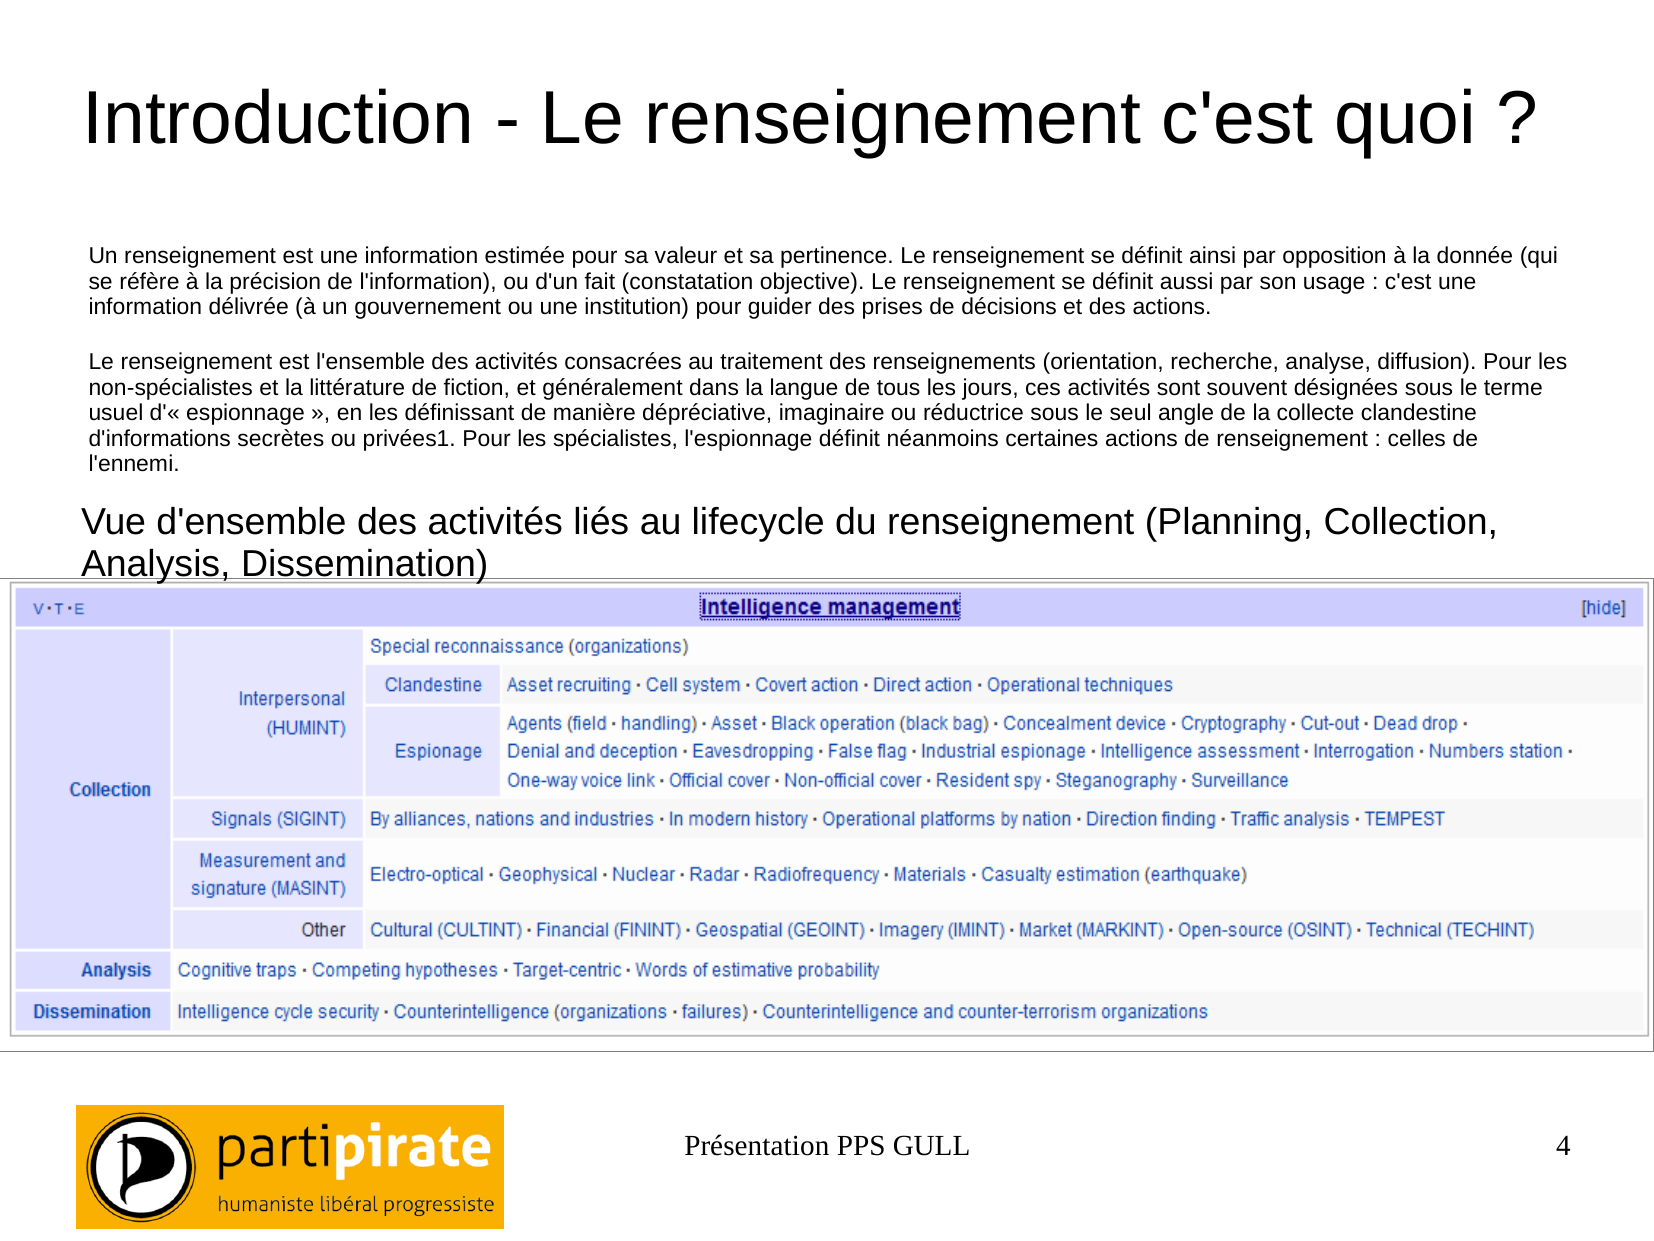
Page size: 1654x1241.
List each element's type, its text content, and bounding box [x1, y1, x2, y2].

text_box Vue d'ensemble des activités liés au lifecycle du renseignement (Planning, Collection, Analysis, Dissemination) [66, 493, 1579, 593]
list Un renseignement est une information estimée pour sa valeur et sa pertinence. Le renseignement se définit ainsi par opposition à la donnée (qui se réfère à la précision de l'information), ou d'un fait (constatation objective). Le renseignement se définit aussi par son usage : c'est une information délivrée (à un gouvernement ou une institution) pour guider des prises de décisions et des actions. Le renseignement est l'ensemble des activités consacrées au traitement des renseignements (orientation, recherche, analyse, diffusion). Pour les non-spécialistes et la littérature de fiction, et généralement dans la langue de tous les jours, ces activités sont souvent désignées sous le terme usuel d'« espionnage », en les définissant de manière dépréciative, imaginaire ou réductrice sous le seul angle de la collecte clandestine d'informations secrètes ou privées1. Pour les spécialistes, l'espionnage définit néanmoins certaines actions de renseignement : celles de l'ennemi. [88, 242, 1577, 479]
picture [76, 1105, 504, 1229]
title Introduction - Le renseignement c'est quoi ? [82, 13, 1571, 222]
picture [0, 578, 1654, 1052]
